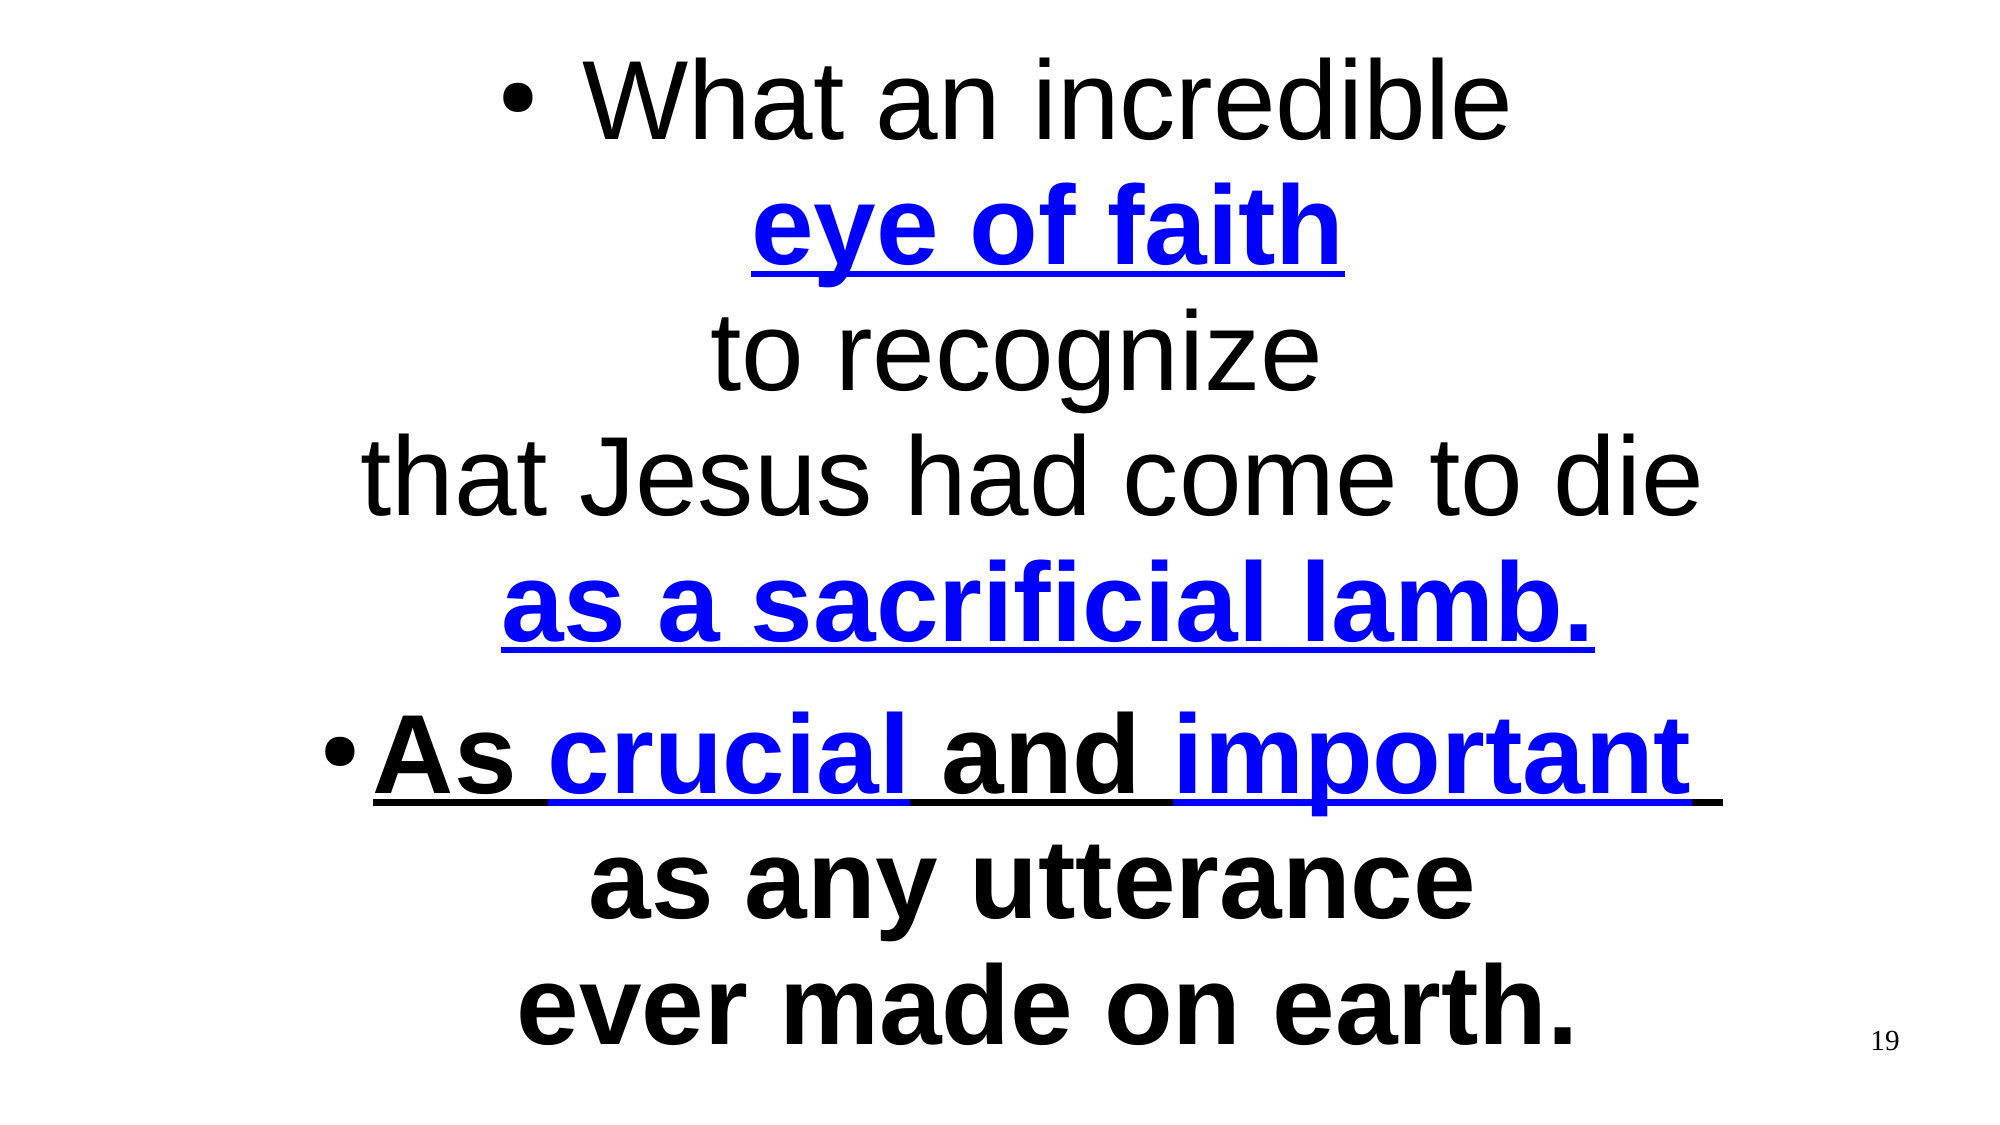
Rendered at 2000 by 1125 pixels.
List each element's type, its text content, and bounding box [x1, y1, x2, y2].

list What an incredible eye of faith to recognize that Jesus had come to die as a sacrificial lamb. As crucial and important as any utterance ever made on earth. [37, 37, 1988, 1088]
